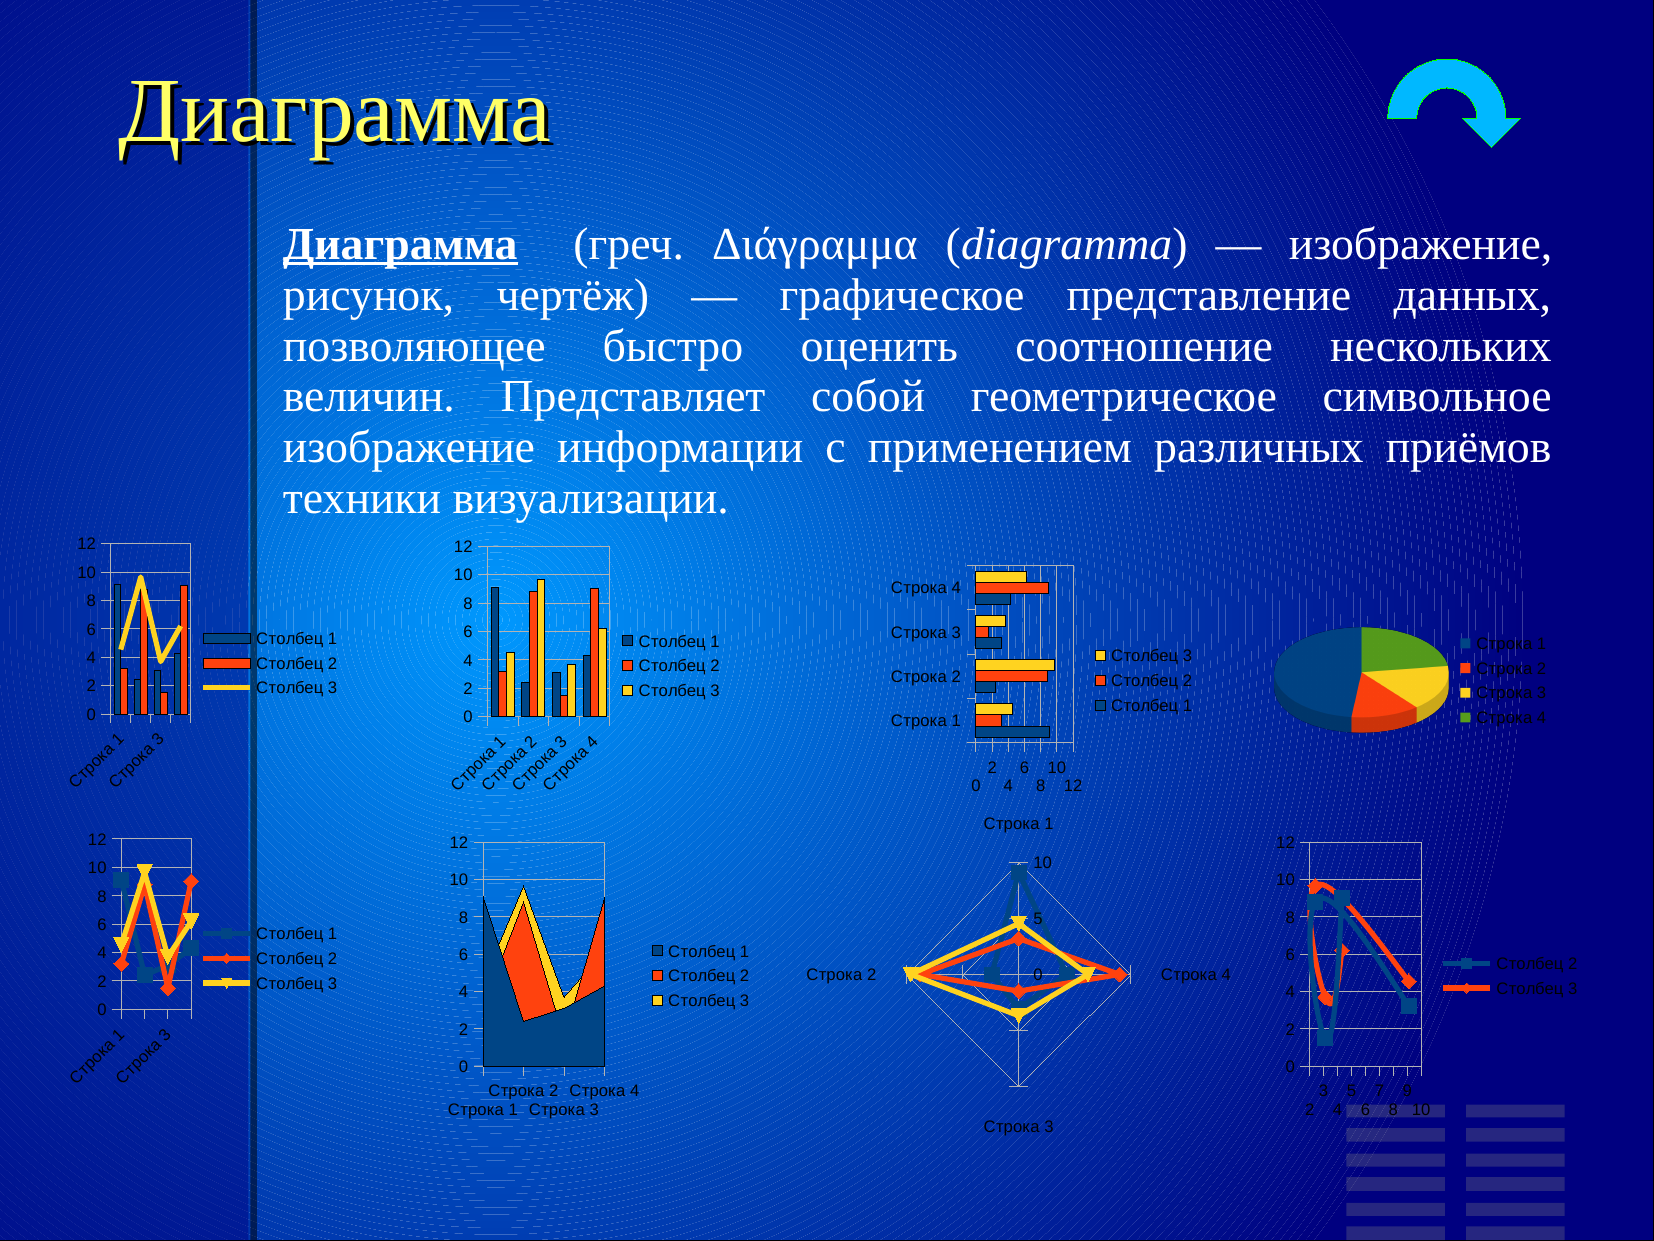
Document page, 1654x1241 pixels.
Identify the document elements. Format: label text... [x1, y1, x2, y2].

chart [797, 561, 1241, 1211]
text_box [1387, 59, 1521, 148]
text_box Диаграмма (греч. Διάγραμμα (diagramma) — изображение, рисунок, чертёж) — графическое представление данных, позволяющее быстро оценить соотношение нескольких величин. Представляет собой геометрическое символьное изображение информации с применением различных приёмов техники визуализации. [268, 211, 1568, 534]
chart [1268, 531, 1597, 1125]
chart [441, 531, 739, 800]
chart [59, 824, 356, 1093]
title Диаграмма [118, 14, 1531, 207]
chart [59, 528, 356, 798]
chart [441, 826, 768, 1125]
